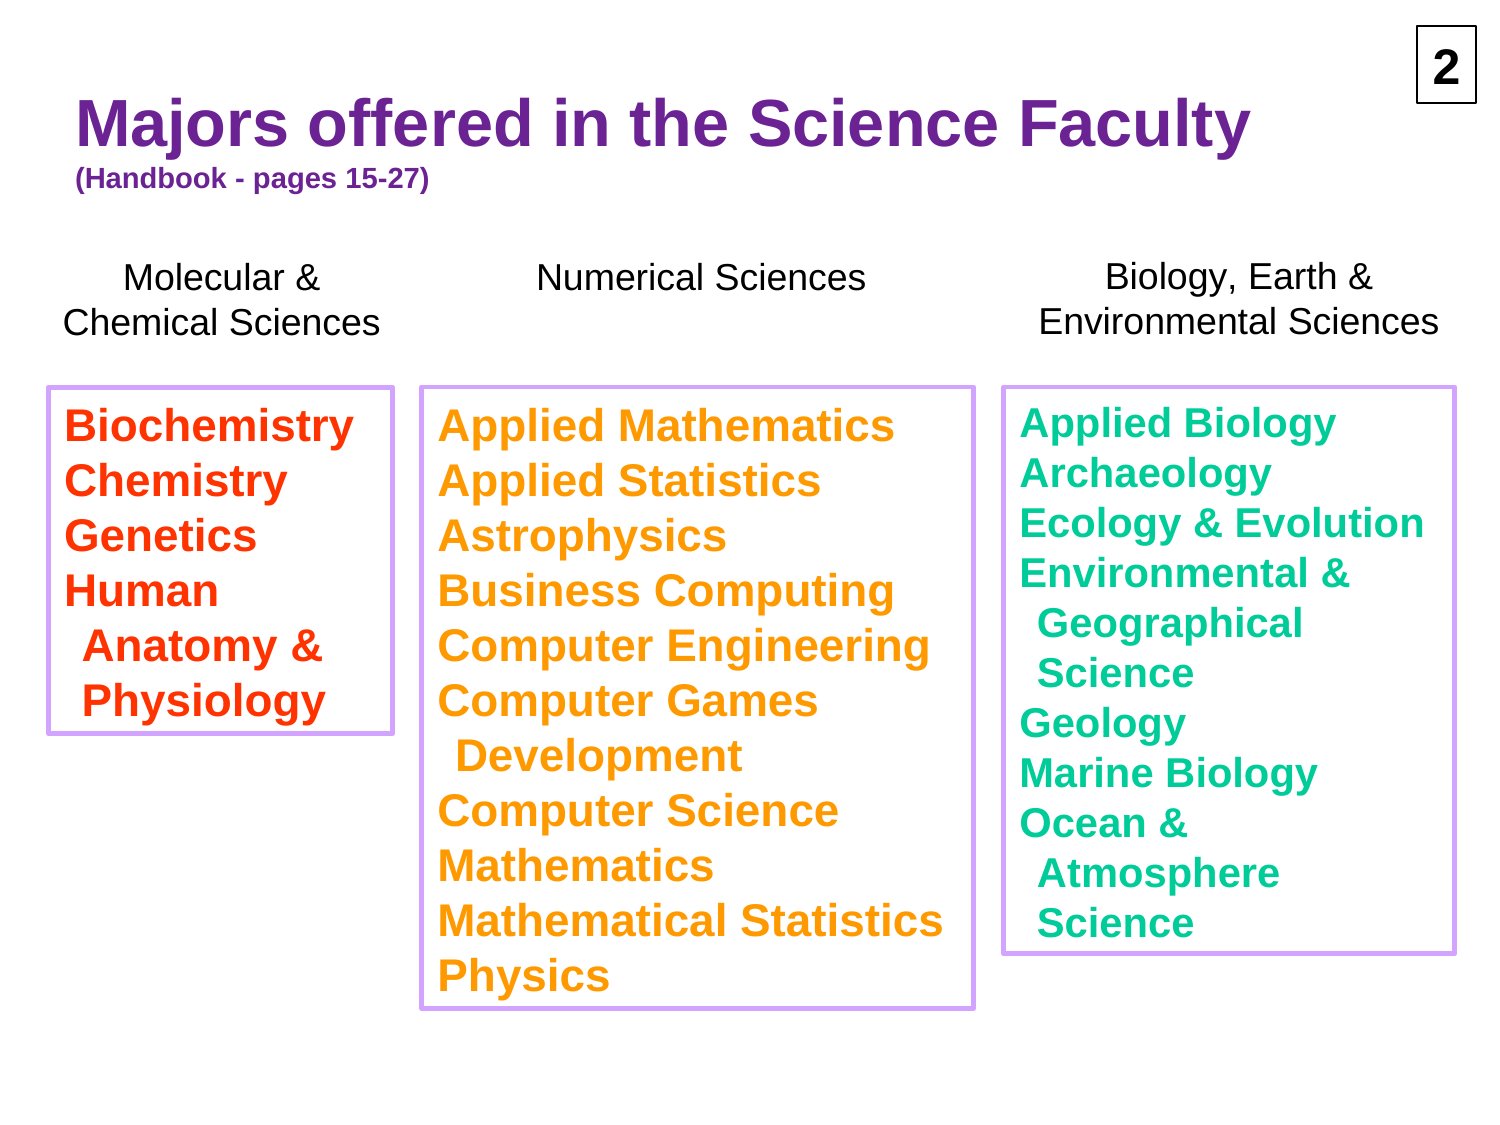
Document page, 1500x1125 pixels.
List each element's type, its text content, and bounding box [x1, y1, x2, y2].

text_box Biochemistry Chemistry Genetics Human Anatomy & Physiology [48, 387, 393, 734]
text_box Applied Biology Archaeology Ecology & Evolution Environmental & Geographical Science Geology Marine Biology Ocean & Atmosphere Science [1003, 387, 1455, 954]
title Majors offered in the Science Faculty (Handbook - pages 15-27) [75, 44, 1426, 233]
text_box Applied Mathematics Applied Statistics Astrophysics Business Computing Computer Engineering Computer Games Development Computer Science Mathematics Mathematical Statistics Physics [421, 387, 974, 1009]
text_box 2 [1416, 26, 1477, 104]
